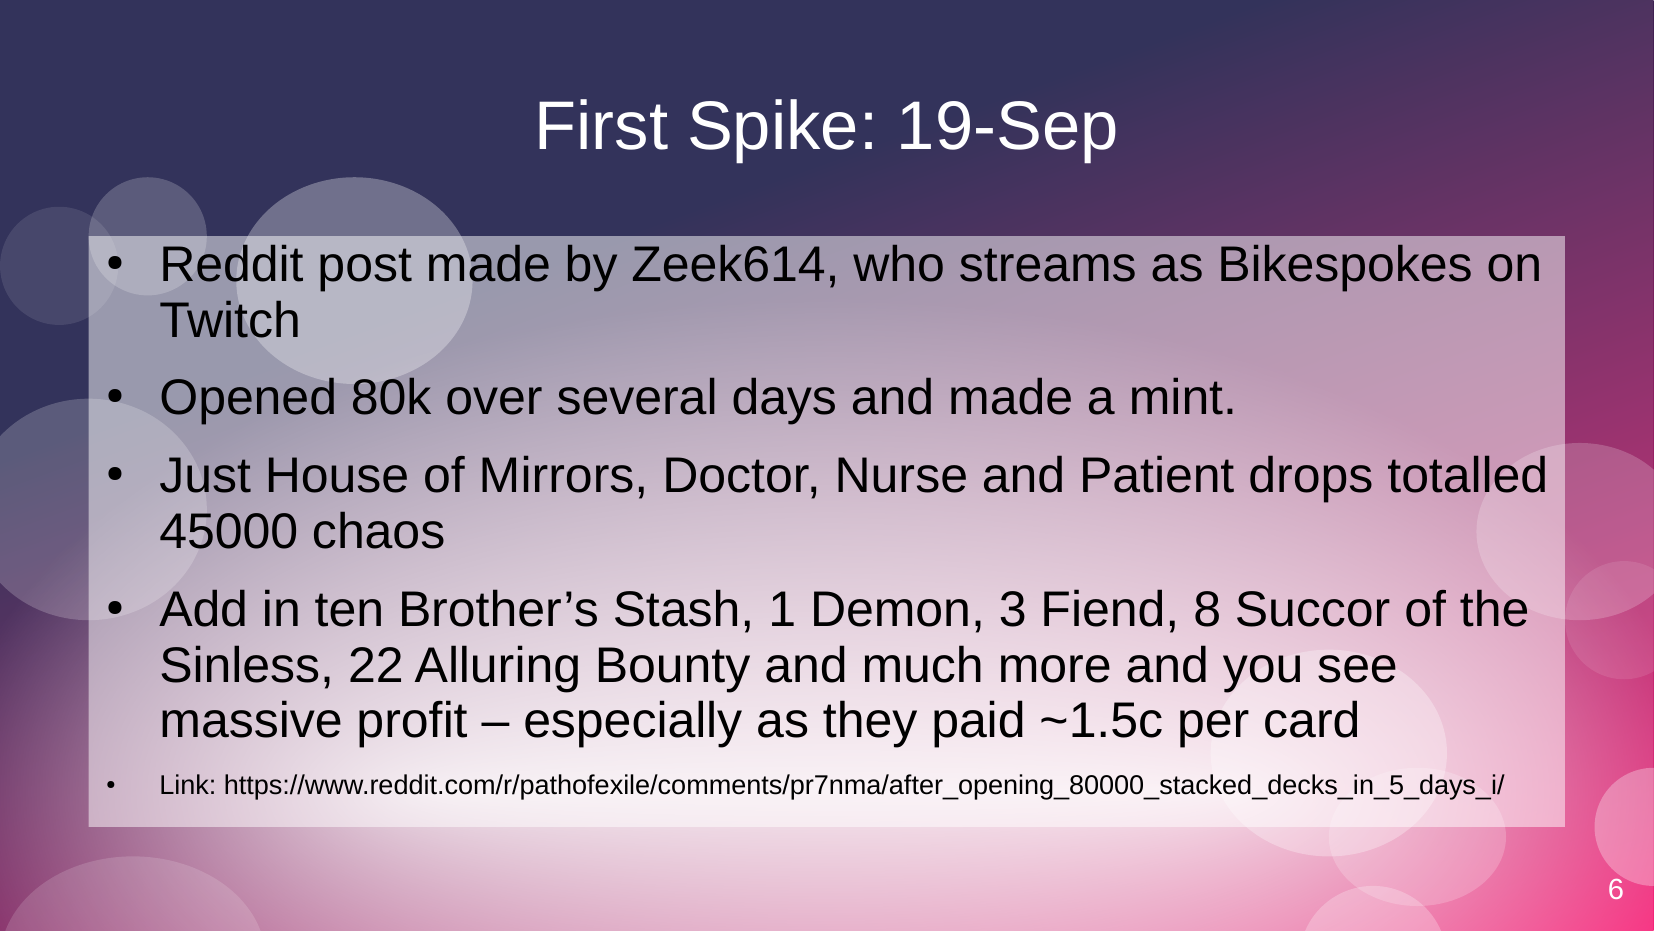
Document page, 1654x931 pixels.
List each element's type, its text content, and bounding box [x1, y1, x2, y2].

list Reddit post made by Zeek614, who streams as Bikespokes on Twitch Opened 80k over several days and made a mint. Just House of Mirrors, Doctor, Nurse and Patient drops totalled 45000 chaos Add in ten Brother’s Stash, 1 Demon, 3 Fiend, 8 Succor of the Sinless, 22 Alluring Bounty and much more and you see massive profit – especially as they paid ~1.5c per card Link: https://www.reddit.com/r/pathofexile/comments/pr7nma/after_opening_80000_stacked_decks_in_5_days_i/ [88, 236, 1565, 827]
title First Spike: 19-Sep [88, 44, 1565, 207]
